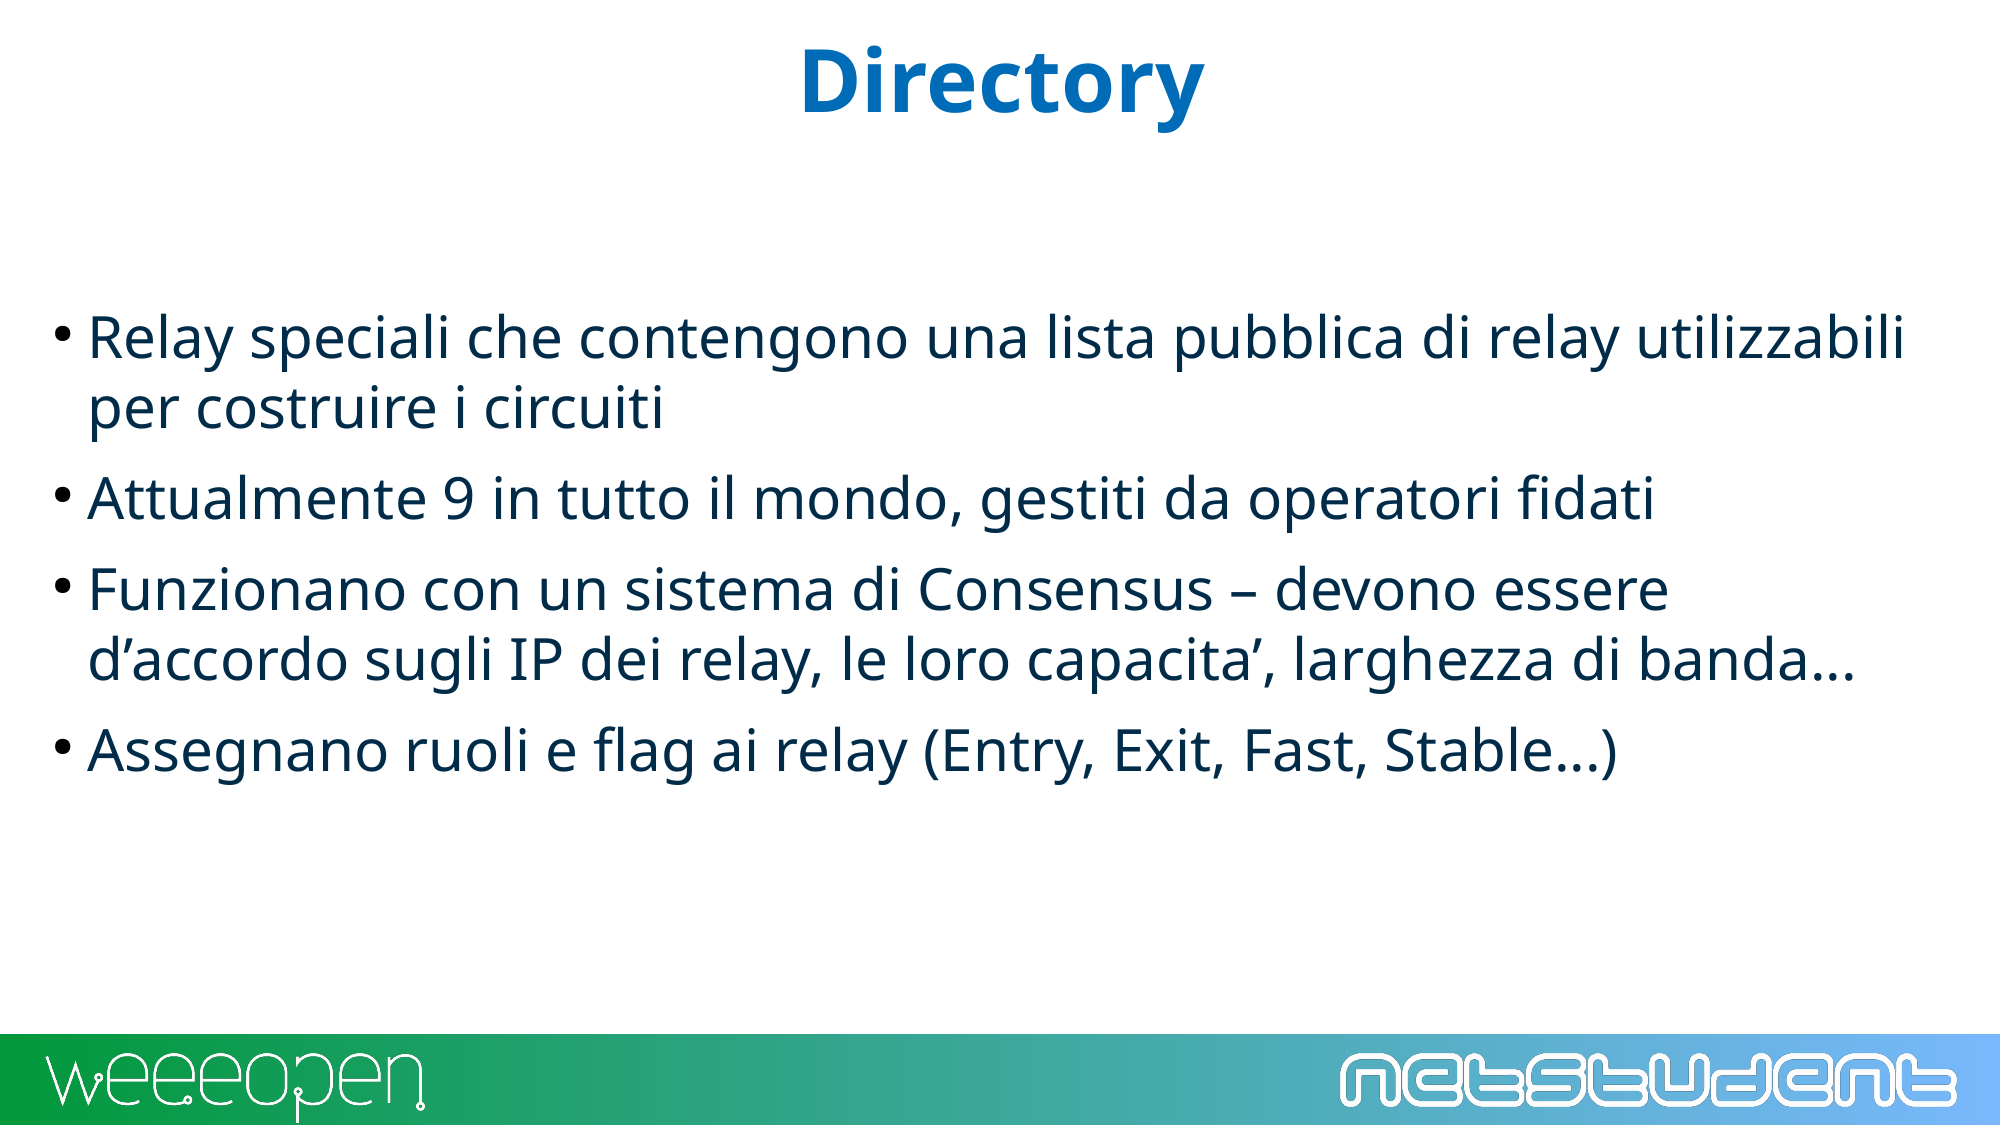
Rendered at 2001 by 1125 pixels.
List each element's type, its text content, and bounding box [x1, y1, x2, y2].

title Directory [43, 29, 1959, 247]
list Relay speciali che contengono una lista pubblica di relay utilizzabili per costruire i circuiti Attualmente 9 in tutto il mondo, gestiti da operatori fidati Funzionano con un sistema di Consensus – devono essere d’accordo sugli IP dei relay, le loro capacita’, larghezza di banda... Assegnano ruoli e flag ai relay (Entry, Exit, Fast, Stable...) [37, 293, 1943, 1008]
picture [1340, 1053, 1957, 1107]
picture [45, 1053, 425, 1123]
